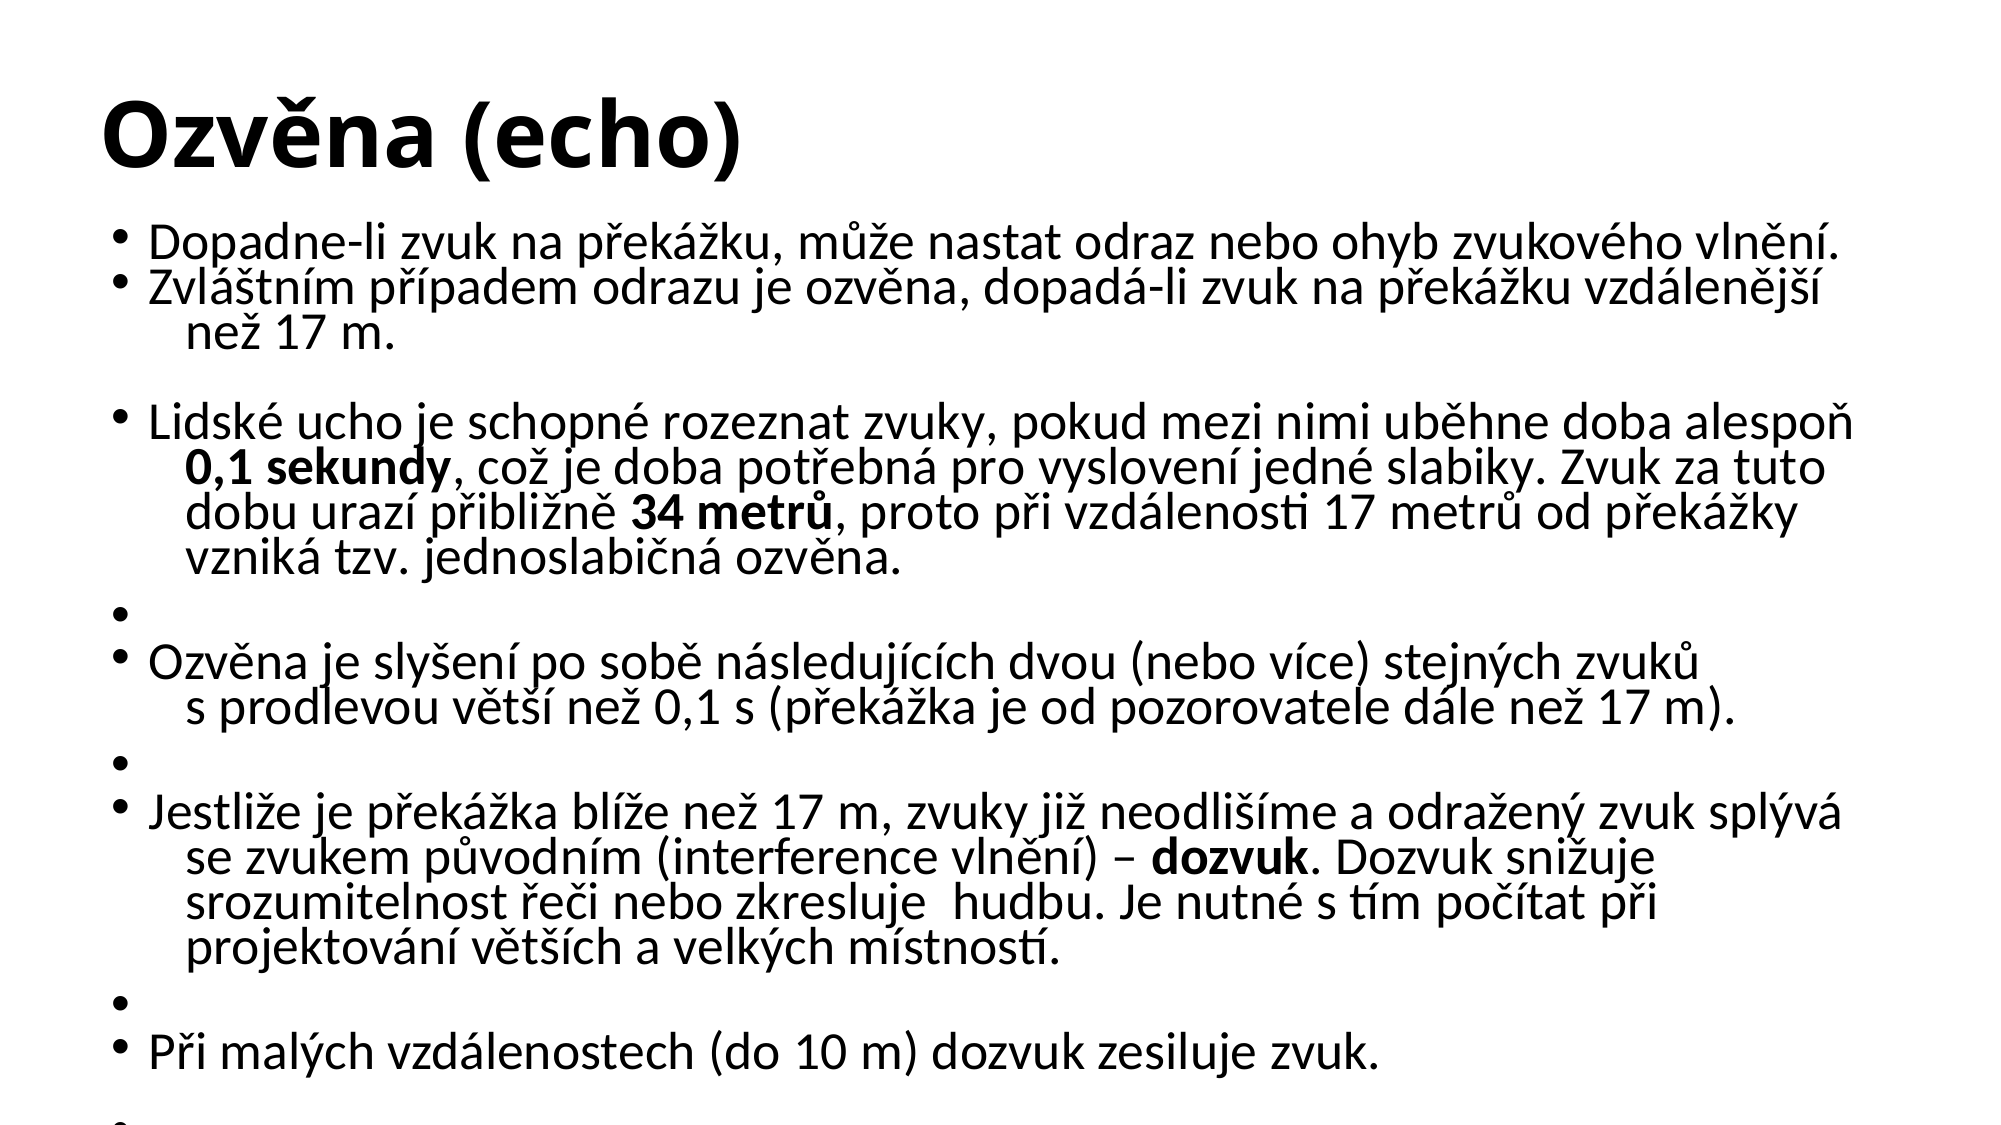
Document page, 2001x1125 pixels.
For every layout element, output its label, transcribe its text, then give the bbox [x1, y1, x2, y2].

title Ozvěna (echo) [84, 59, 1863, 216]
list Dopadne-li zvuk na překážku, může nastat odraz nebo ohyb zvukového vlnění. Zvláštním případem odrazu je ozvěna, dopadá-li zvuk na překážku vzdálenější než 17 m. Lidské ucho je schopné rozeznat zvuky, pokud mezi nimi uběhne doba alespoň 0,1 sekundy, což je doba potřebná pro vyslovení jedné slabiky. Zvuk za tuto dobu urazí přibližně 34 metrů, proto při vzdálenosti 17 metrů od překážky vzniká tzv. jednoslabičná ozvěna. Ozvěna je slyšení po sobě následujících dvou (nebo více) stejných zvuků s prodlevou větší než 0,1 s (překážka je od pozorovatele dále než 17 m). Jestliže je překážka blíže než 17 m, zvuky již neodlišíme a odražený zvuk splývá se zvukem původním (interference vlnění) – dozvuk. Dozvuk snižuje srozumitelnost řeči nebo zkresluje hudbu. Je nutné s tím počítat při projektování větších a velkých místností. Při malých vzdálenostech (do 10 m) dozvuk zesiluje zvuk. [96, 215, 1904, 1090]
